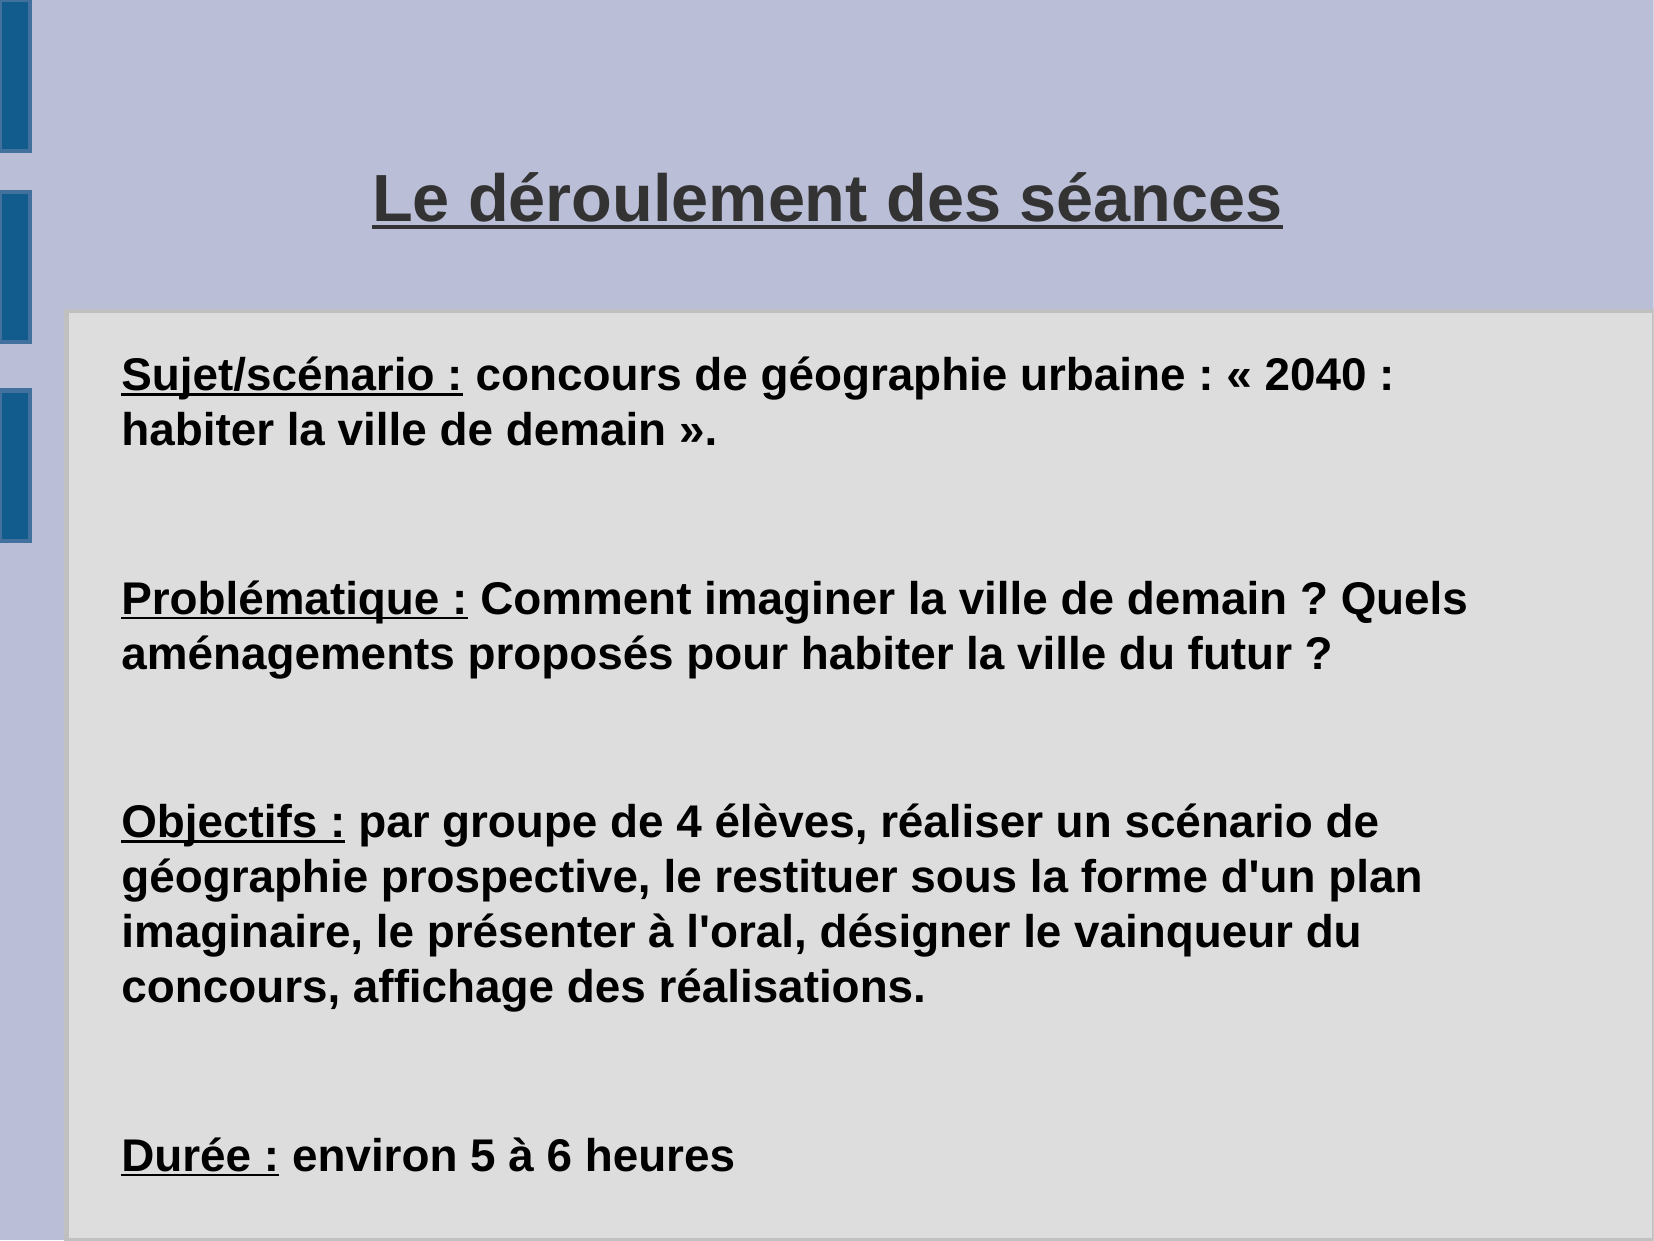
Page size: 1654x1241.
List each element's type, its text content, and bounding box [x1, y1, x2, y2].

title Le déroulement des séances [121, 91, 1534, 299]
list Sujet/scénario : concours de géographie urbaine : « 2040 : habiter la ville de demain ». Problématique : Comment imaginer la ville de demain ? Quels aménagements proposés pour habiter la ville du futur ? Objectifs : par groupe de 4 élèves, réaliser un scénario de géographie prospective, le restituer sous la forme d'un plan imaginaire, le présenter à l'oral, désigner le vainqueur du concours, affichage des réalisations. Durée : environ 5 à 6 heures [121, 344, 1534, 1241]
